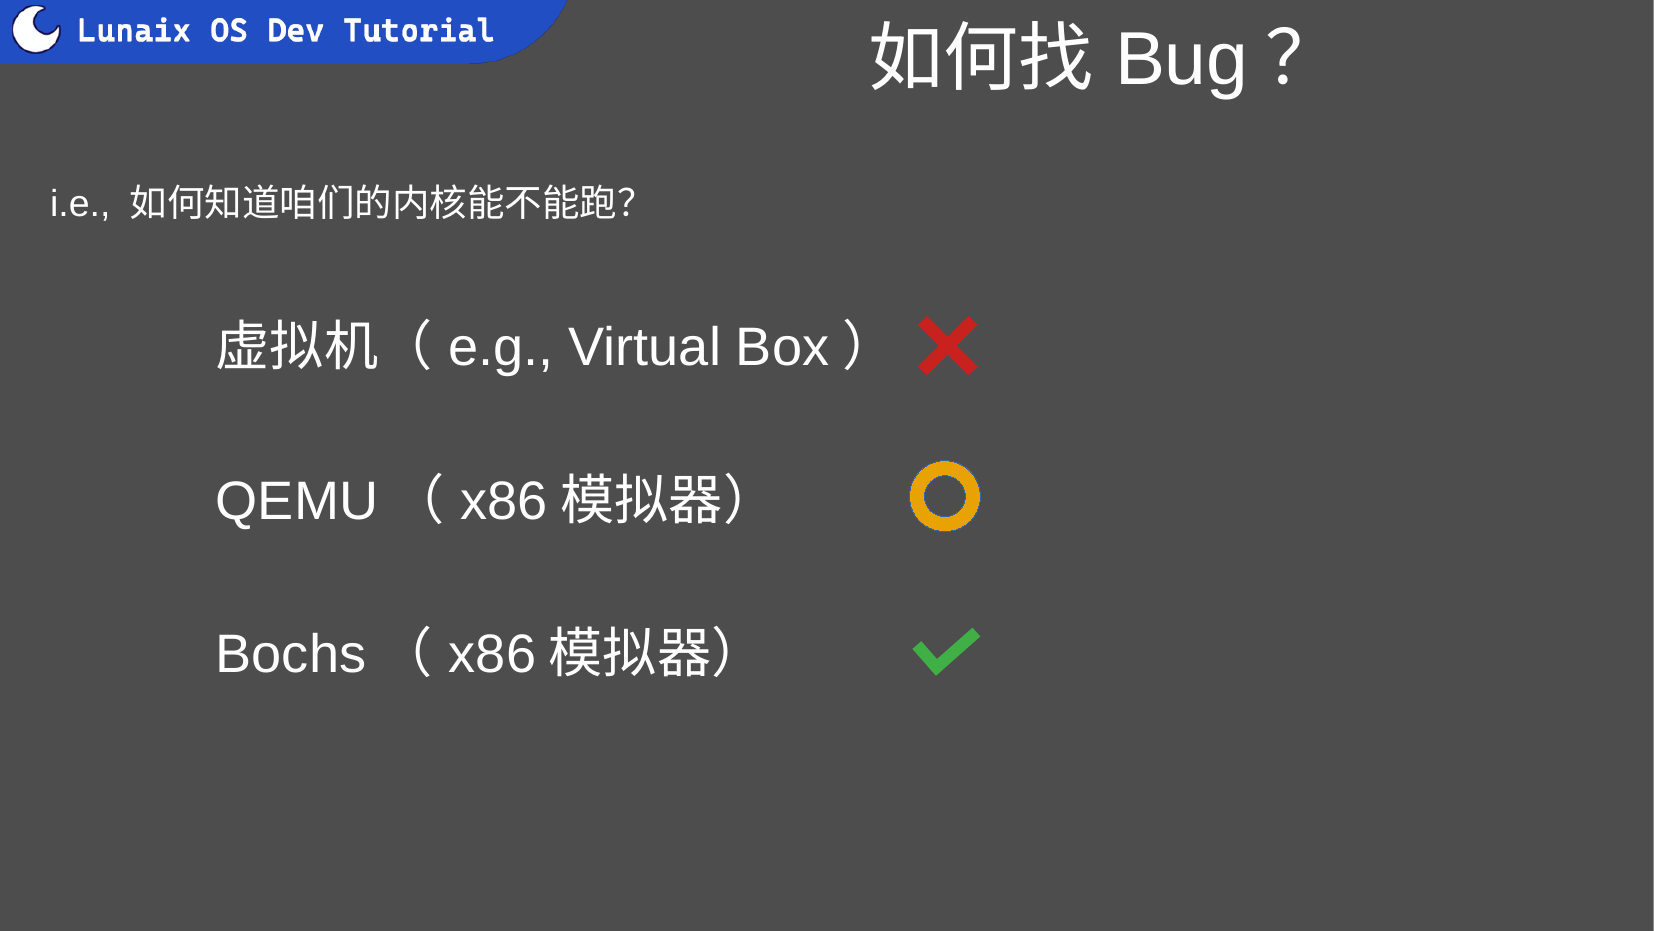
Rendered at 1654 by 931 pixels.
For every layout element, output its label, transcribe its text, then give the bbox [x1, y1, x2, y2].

text_box [912, 627, 981, 676]
text_box 虚拟机（e.g., Virtual Box） [200, 295, 922, 402]
text_box Bochs（x86模拟器） [200, 602, 827, 709]
text_box [918, 316, 978, 375]
text_box i.e., 如何知道咱们的内核能不能跑？ [35, 165, 745, 235]
title 如何找Bug？ [566, 0, 1642, 107]
text_box [909, 460, 981, 532]
picture [0, 0, 1654, 931]
text_box QEMU（x86模拟器） [200, 448, 804, 556]
